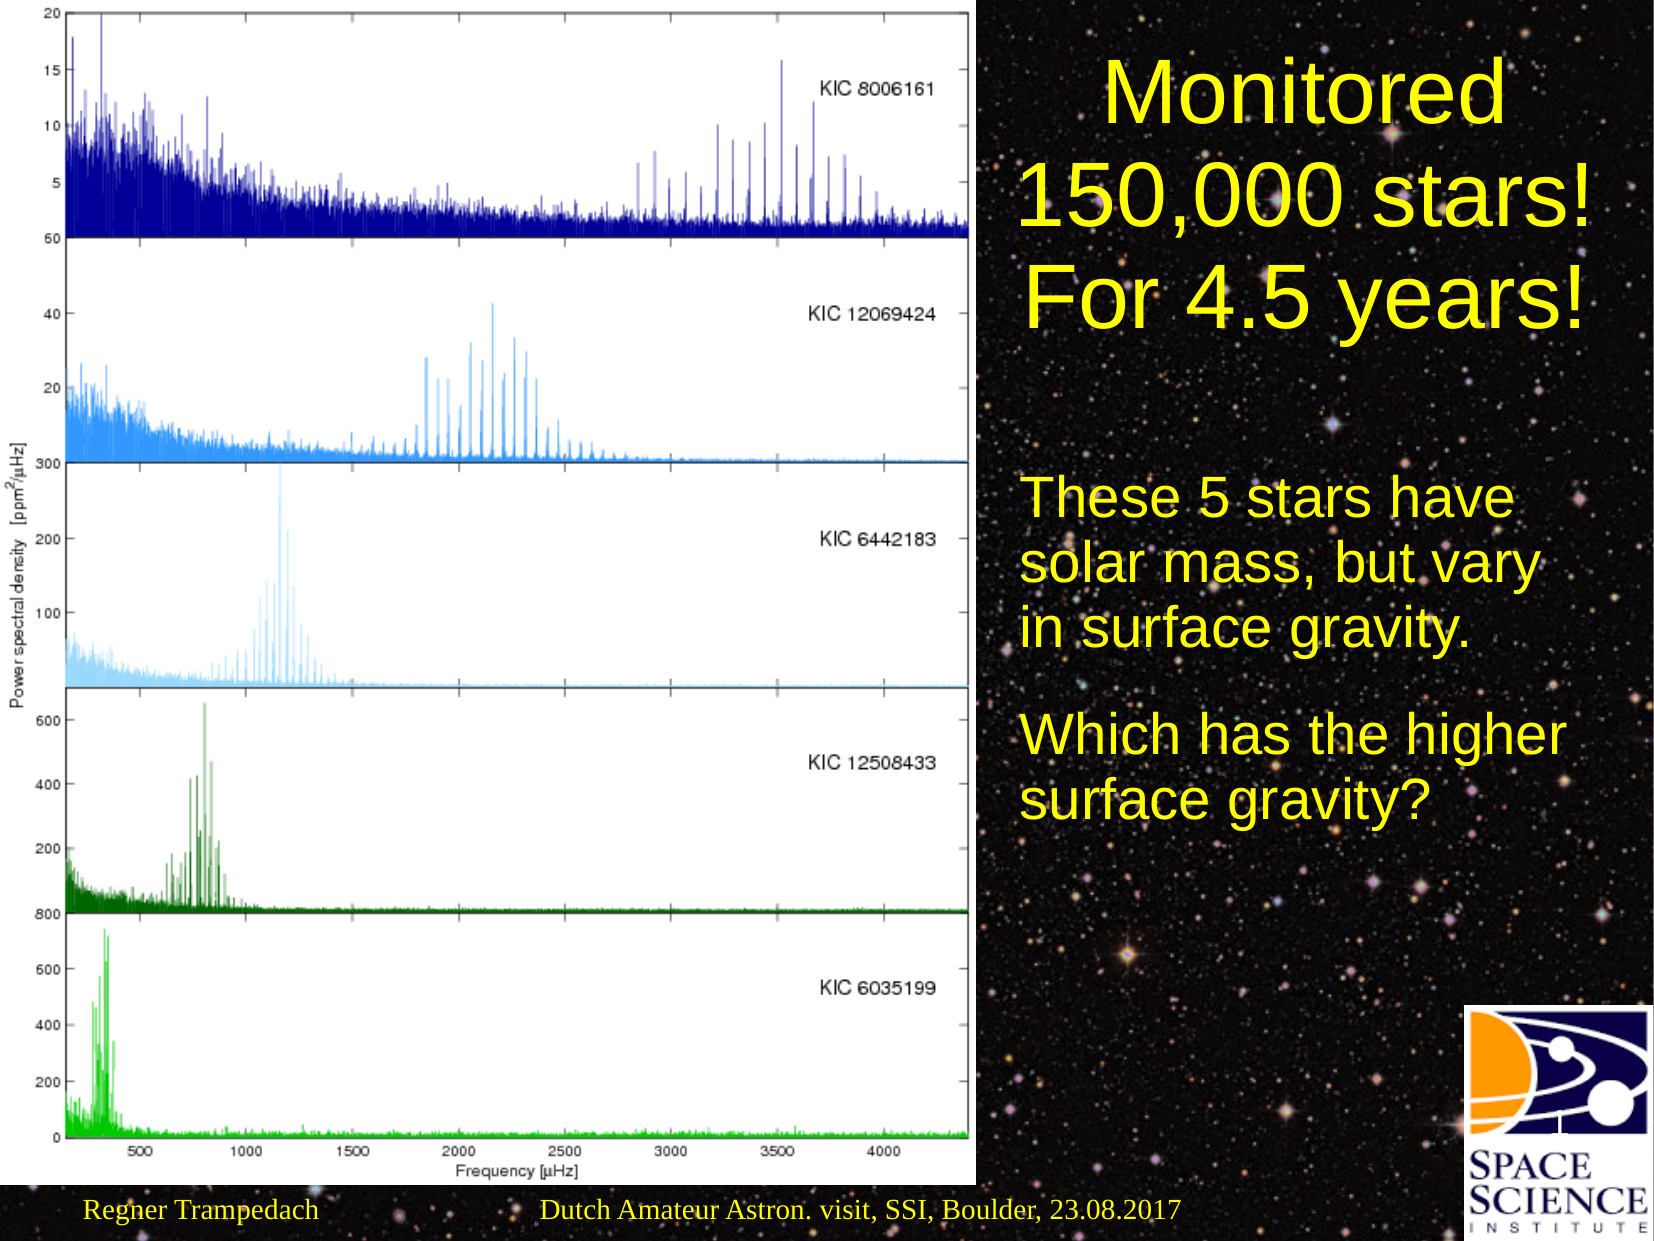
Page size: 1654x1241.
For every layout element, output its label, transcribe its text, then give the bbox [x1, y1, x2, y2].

picture [0, 0, 1654, 1241]
text_box These 5 stars have solar mass, but vary in surface gravity. Which has the higher surface gravity? [1005, 457, 1606, 953]
title Monitored 150,000 stars! For 4.5 years! [976, 40, 1636, 349]
